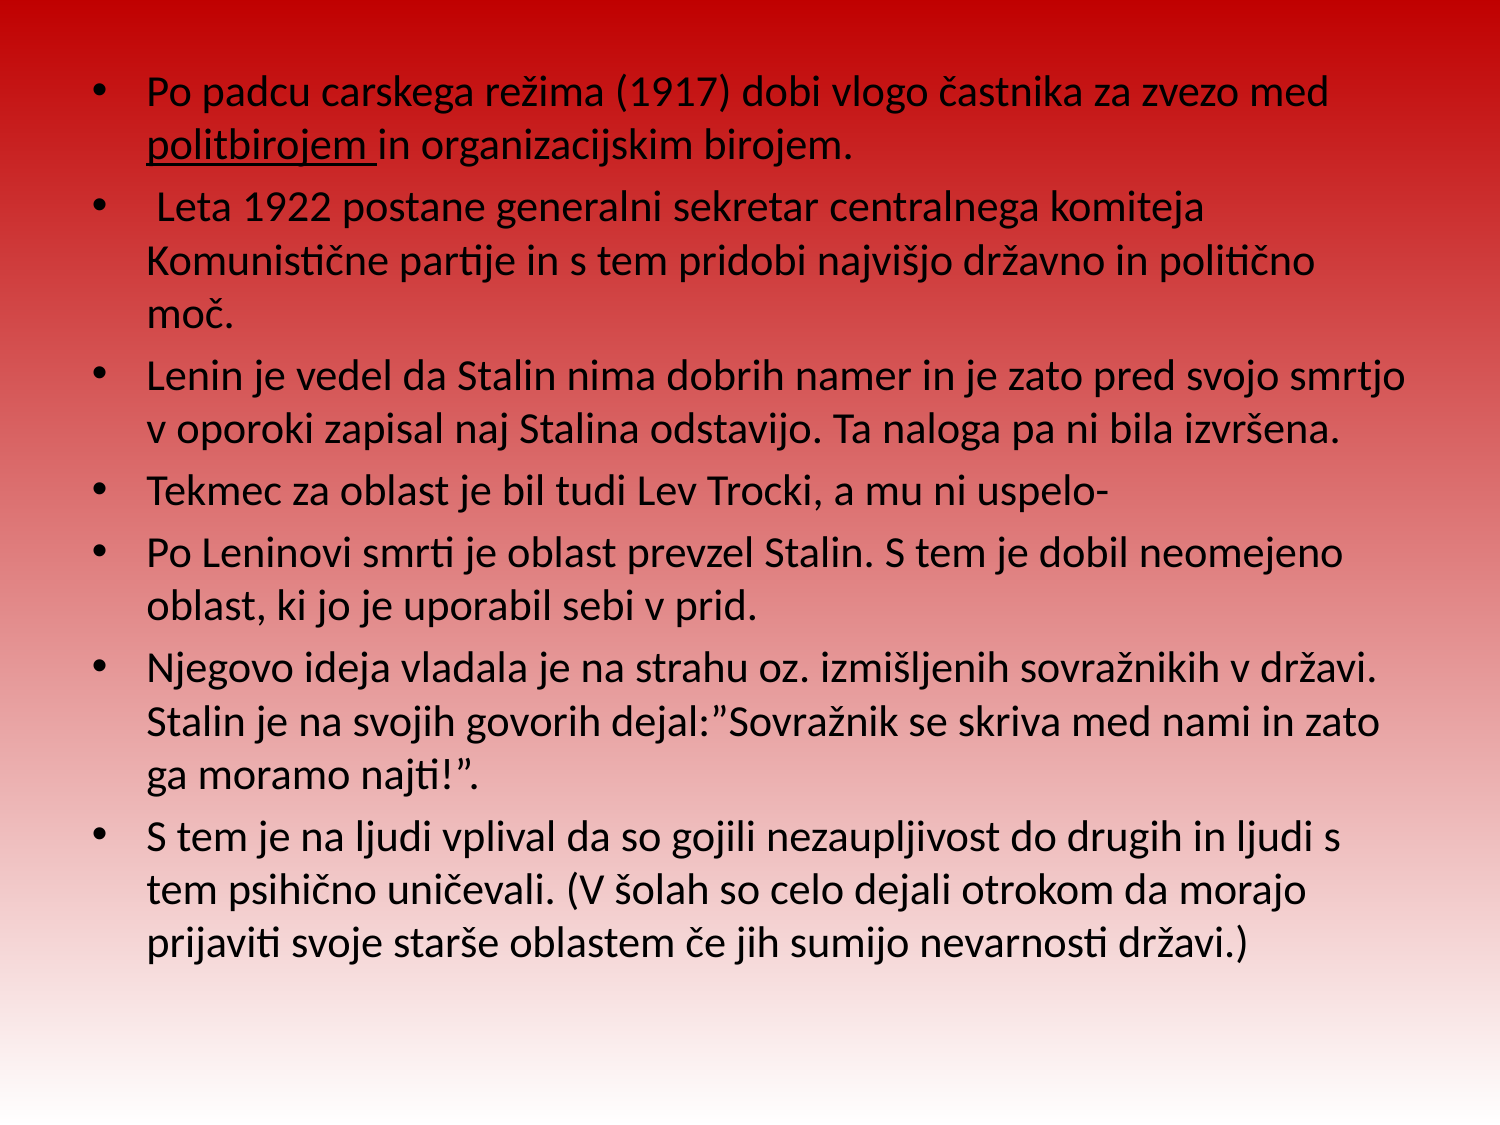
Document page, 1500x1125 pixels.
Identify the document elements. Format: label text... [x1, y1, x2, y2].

list Po padcu carskega režima (1917) dobi vlogo častnika za zvezo med politbirojem in organizacijskim birojem. Leta 1922 postane generalni sekretar centralnega komiteja Komunistične partije in s tem pridobi najvišjo državno in politično moč. Lenin je vedel da Stalin nima dobrih namer in je zato pred svojo smrtjo v oporoki zapisal naj Stalina odstavijo. Ta naloga pa ni bila izvršena. Tekmec za oblast je bil tudi Lev Trocki, a mu ni uspelo- Po Leninovi smrti je oblast prevzel Stalin. S tem je dobil neomejeno oblast, ki jo je uporabil sebi v prid. Njegovo ideja vladala je na strahu oz. izmišljenih sovražnikih v državi. Stalin je na svojih govorih dejal:”Sovražnik se skriva med nami in zato ga moramo najti!”. S tem je na ljudi vplival da so gojili nezaupljivost do drugih in ljudi s tem psihično uničevali. (V šolah so celo dejali otrokom da morajo prijaviti svoje starše oblastem če jih sumijo nevarnosti državi.) [76, 54, 1427, 1017]
